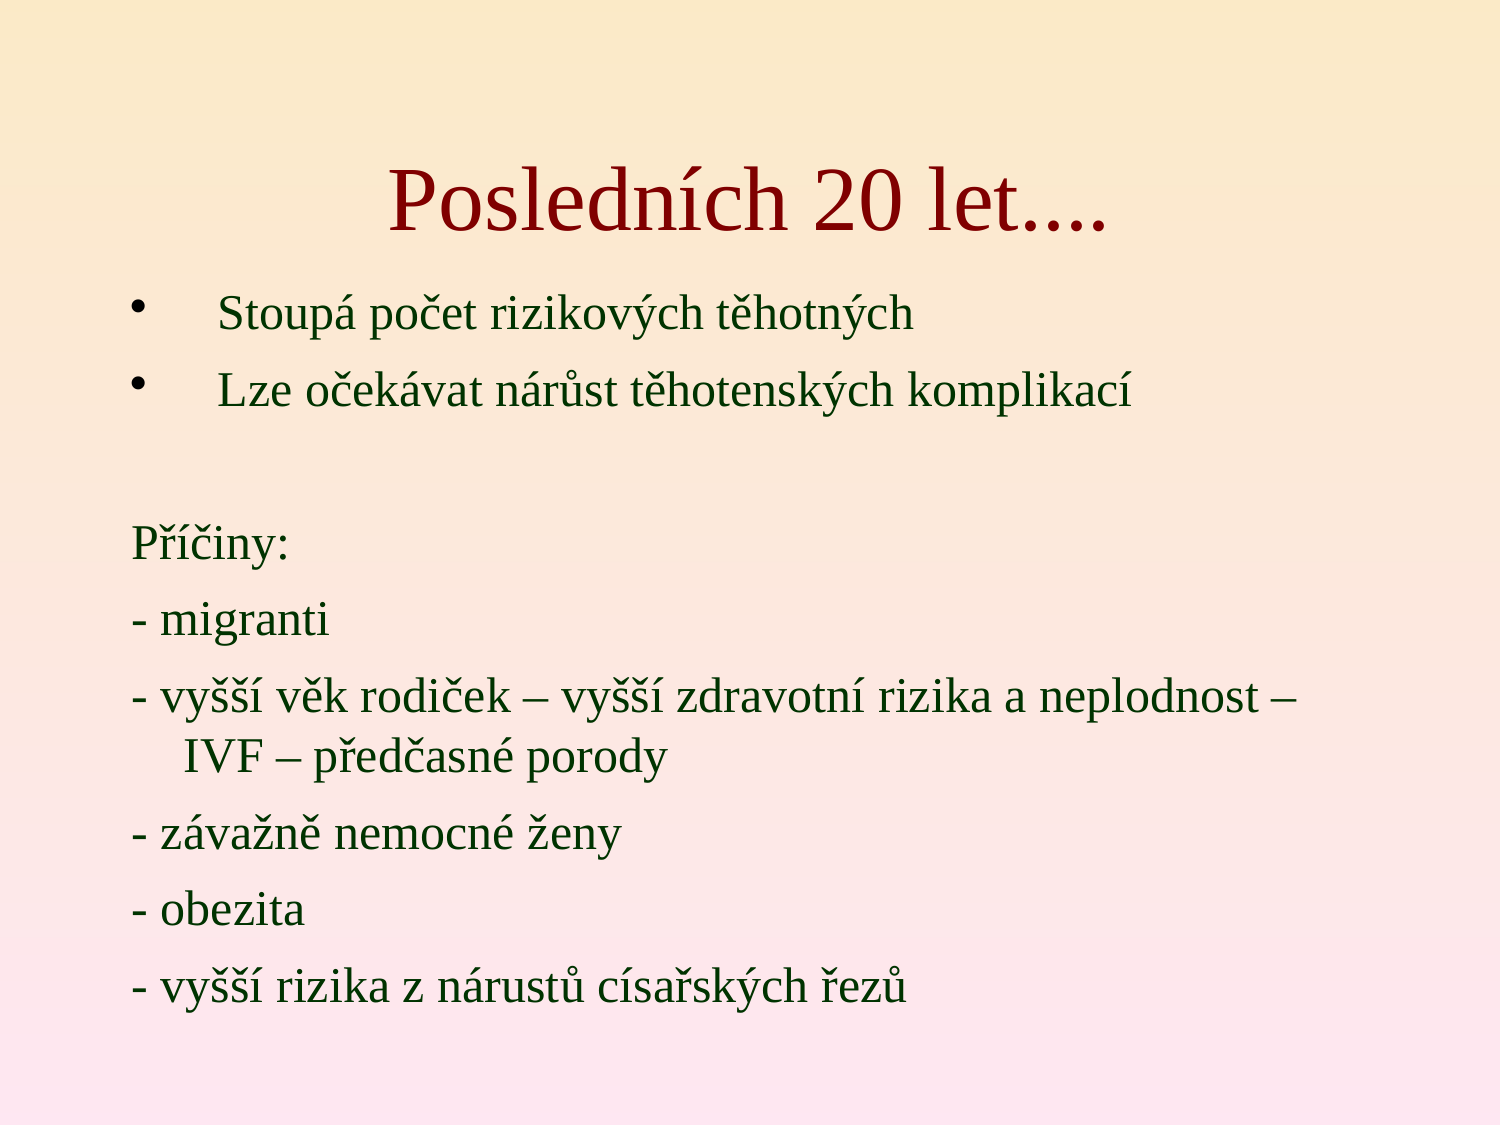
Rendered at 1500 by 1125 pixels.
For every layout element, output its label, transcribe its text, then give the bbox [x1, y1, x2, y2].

title Posledních 20 let.... [112, 99, 1388, 271]
list Stoupá počet rizikových těhotných Lze očekávat nárůst těhotenských komplikací Příčiny: - migranti - vyšší věk rodiček – vyšší zdravotní rizika a neplodnost – IVF – předčasné porody - závažně nemocné ženy - obezita - vyšší rizika z nárustů císařských řezů [112, 271, 1388, 1125]
